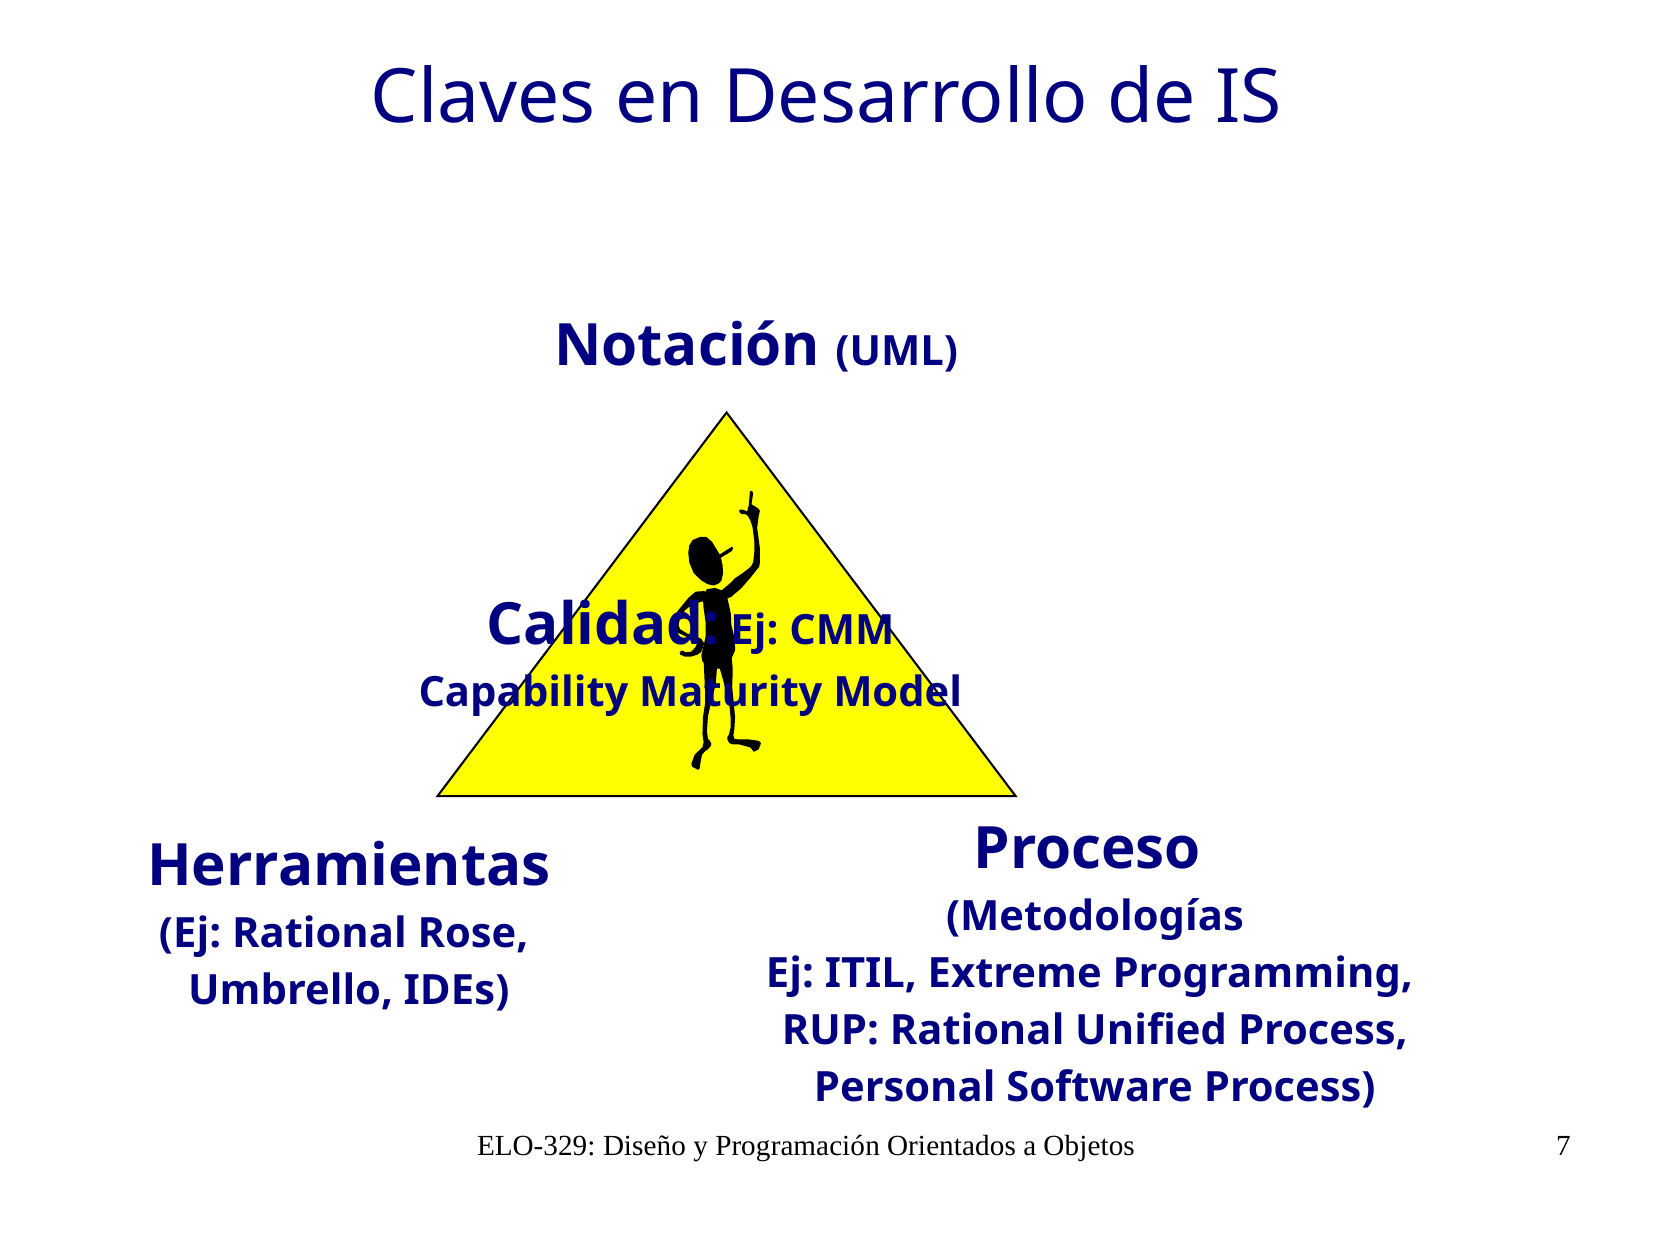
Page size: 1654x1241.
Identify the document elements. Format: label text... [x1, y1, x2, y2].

text_box Herramientas (Ej: Rational Rose, Umbrello, IDEs)‏ [132, 815, 566, 1025]
text_box Calidad: Ej: CMM Capability Maturity Model [403, 575, 978, 727]
text_box Notación (UML)‏ [539, 295, 974, 390]
title Claves en Desarrollo de IS [82, 43, 1571, 145]
text_box Proceso (Metodologías Ej: ITIL, Extreme Programming, RUP: Rational Unified Process, Personal Software Process)‏ [750, 798, 1440, 1121]
text_box [604, 412, 850, 575]
text_box [437, 727, 1016, 797]
